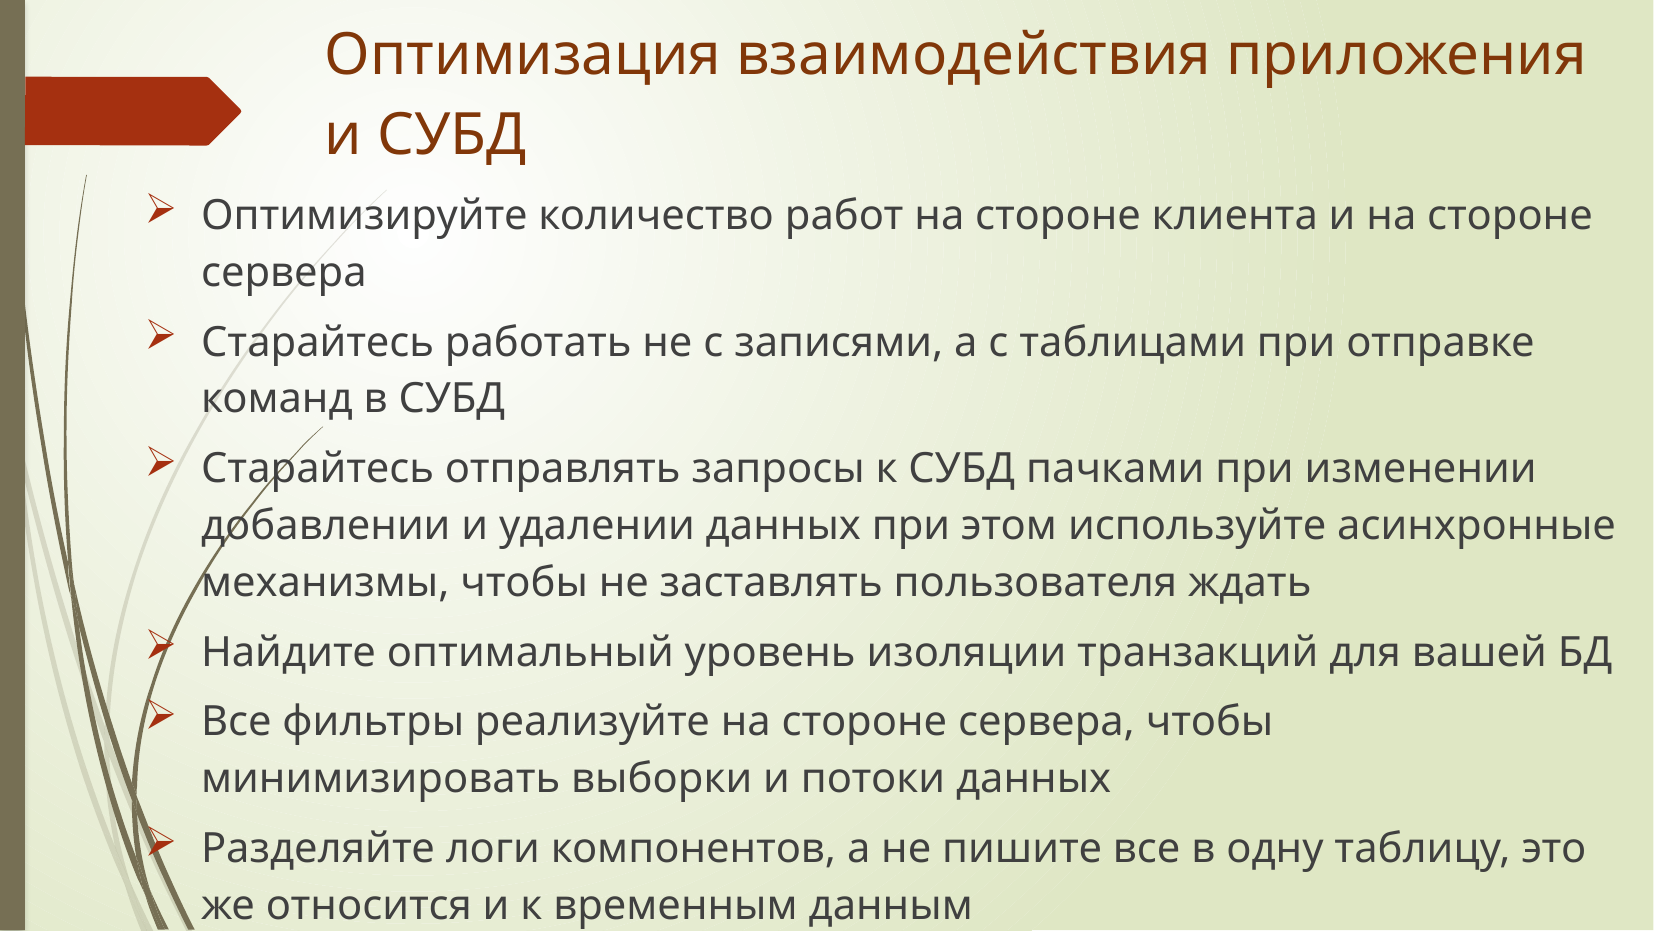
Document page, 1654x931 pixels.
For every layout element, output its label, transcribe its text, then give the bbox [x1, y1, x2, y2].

text_box Оптимизируйте количество работ на стороне клиента и на стороне сервера Старайтесь работать не с записями, а с таблицами при отправке команд в СУБД Старайтесь отправлять запросы к СУБД пачками при изменении добавлении и удалении данных при этом используйте асинхронные механизмы, чтобы не заставлять пользователя ждать Найдите оптимальный уровень изоляции транзакций для вашей БД Все фильтры реализуйте на стороне сервера, чтобы минимизировать выборки и потоки данных Разделяйте логи компонентов, а не пишите все в одну таблицу, это же относится и к временным данным [129, 177, 1636, 910]
title Оптимизация взаимодействия приложения и СУБД [324, 12, 1596, 177]
